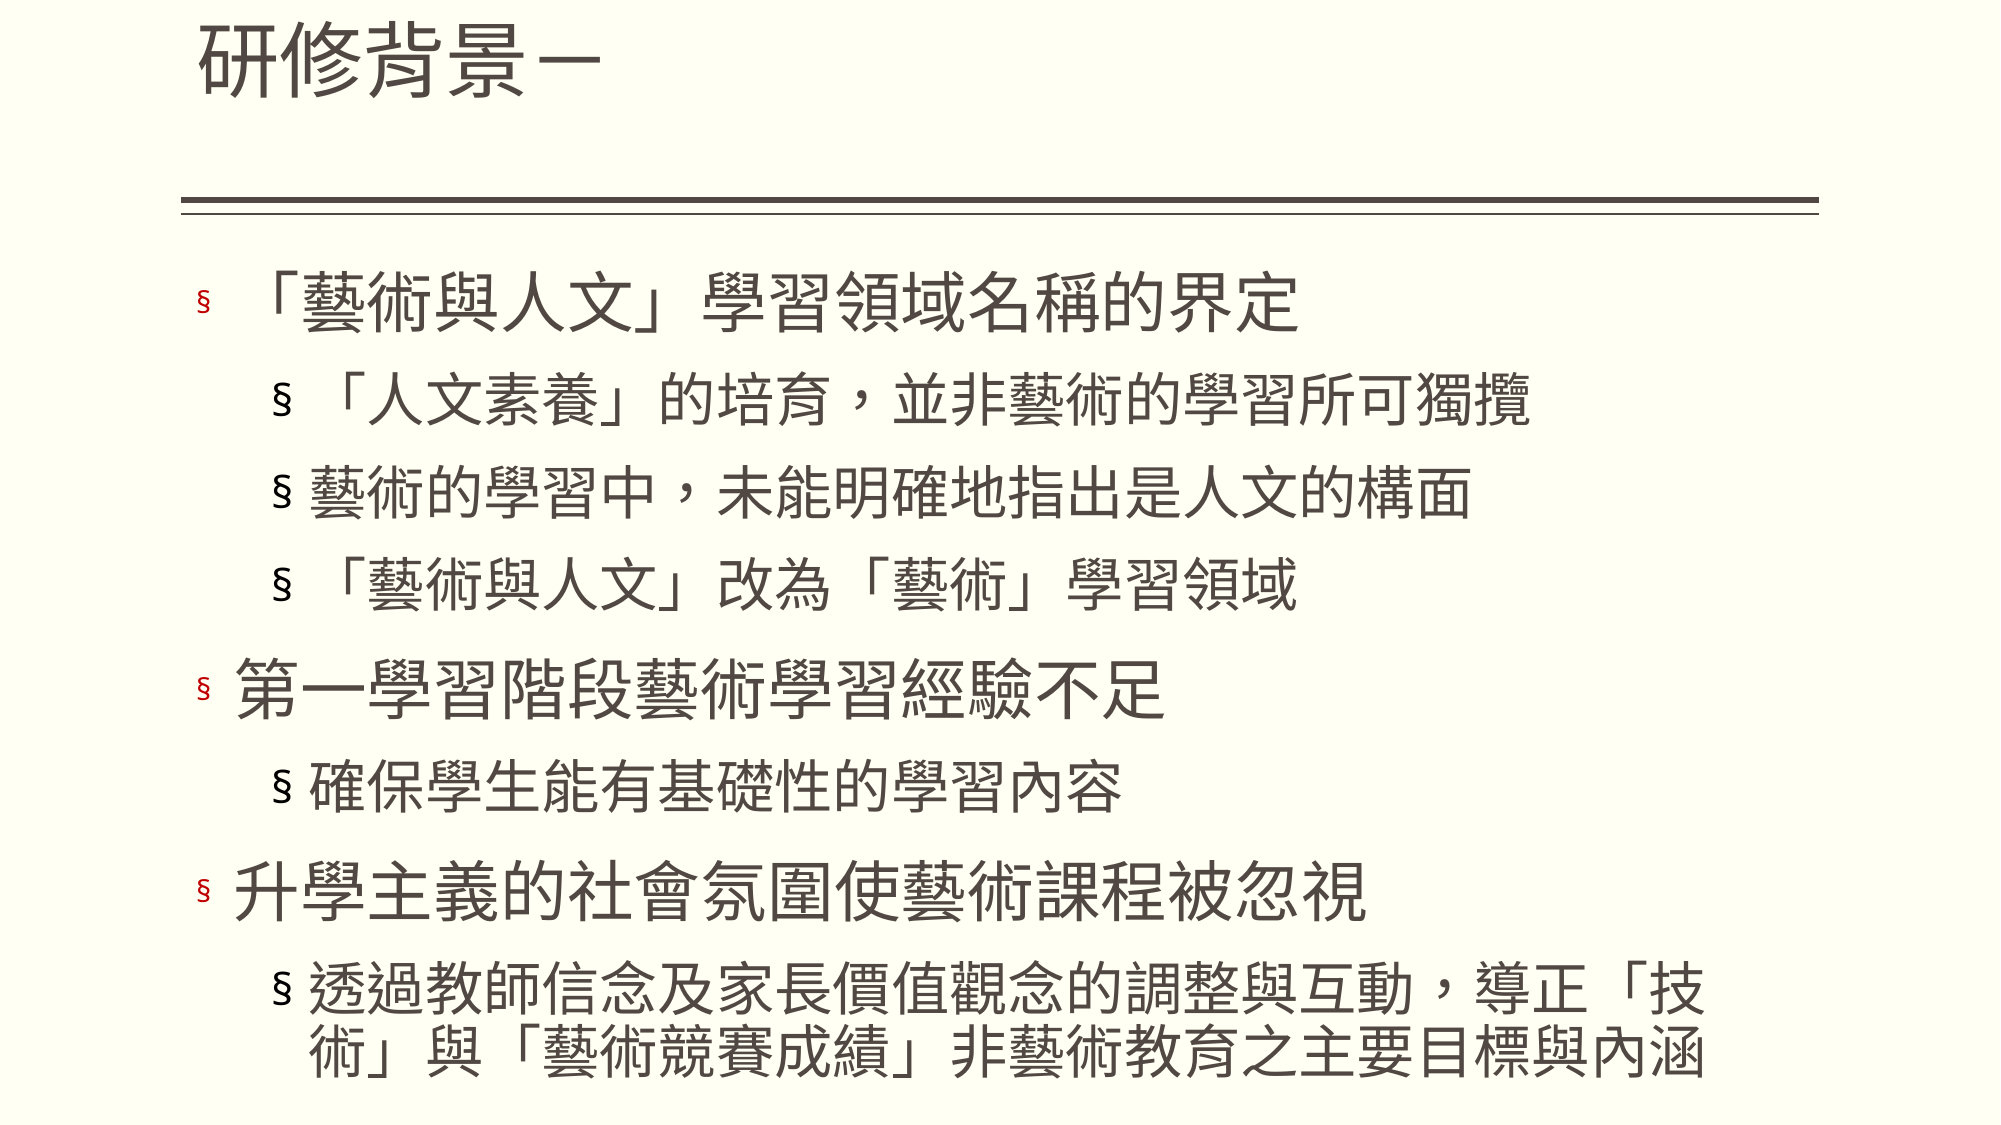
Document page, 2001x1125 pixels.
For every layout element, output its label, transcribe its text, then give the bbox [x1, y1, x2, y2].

list 「藝術與人文」學習領域名稱的界定 「人文素養」的培育，並非藝術的學習所可獨攬 藝術的學習中，未能明確地指出是人文的構面 「藝術與人文」改為「藝術」學習領域 第一學習階段藝術學習經驗不足 確保學生能有基礎性的學習內容 升學主義的社會氛圍使藝術課程被忽視 透過教師信念及家長價值觀念的調整與互動，導正「技術」與「藝術競賽成績」非藝術教育之主要目標與內涵 [181, 262, 1819, 1052]
title 研修背景－ [181, 12, 1819, 193]
